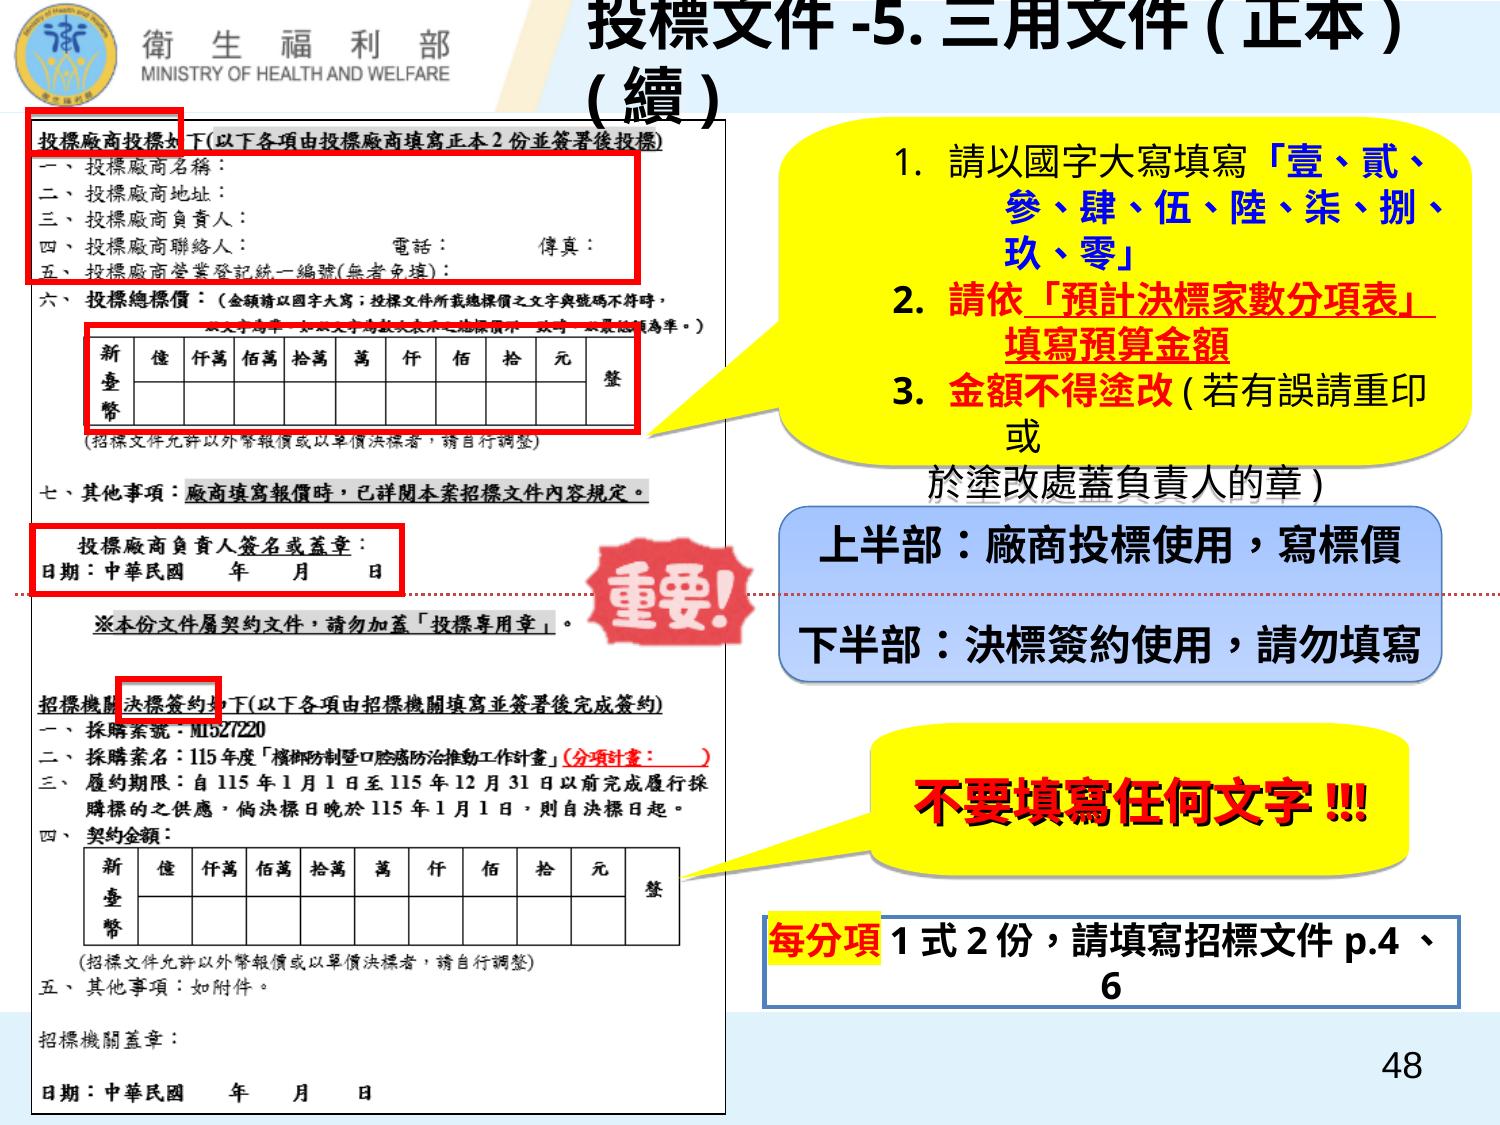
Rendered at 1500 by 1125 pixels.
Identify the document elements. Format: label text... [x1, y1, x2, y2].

text_box 投標文件-5.三用文件(正本)(續) [571, 11, 1474, 103]
text_box 請以國字大寫填寫「壹、貳、參、肆、伍、陸、柒、捌、玖、零」 請依「預計決標家數分項表」填寫預算金額 金額不得塗改(若有誤請重印或 於塗改處蓋負責人的章) 4. 負責人簽名或蓋章 [646, 116, 1472, 466]
text_box 48 [1366, 1033, 1459, 1094]
picture [32, 156, 634, 279]
picture [32, 120, 177, 150]
picture [32, 120, 780, 1114]
text_box 每分項1式2份，請填寫招標文件p.4、6 [764, 917, 1459, 1007]
text_box 不要填寫任何文字!!! [676, 722, 1410, 879]
text_box 上半部：廠商投標使用，寫標價 下半部：決標簽約使用，請勿填寫 [780, 506, 1442, 682]
picture [36, 529, 399, 591]
